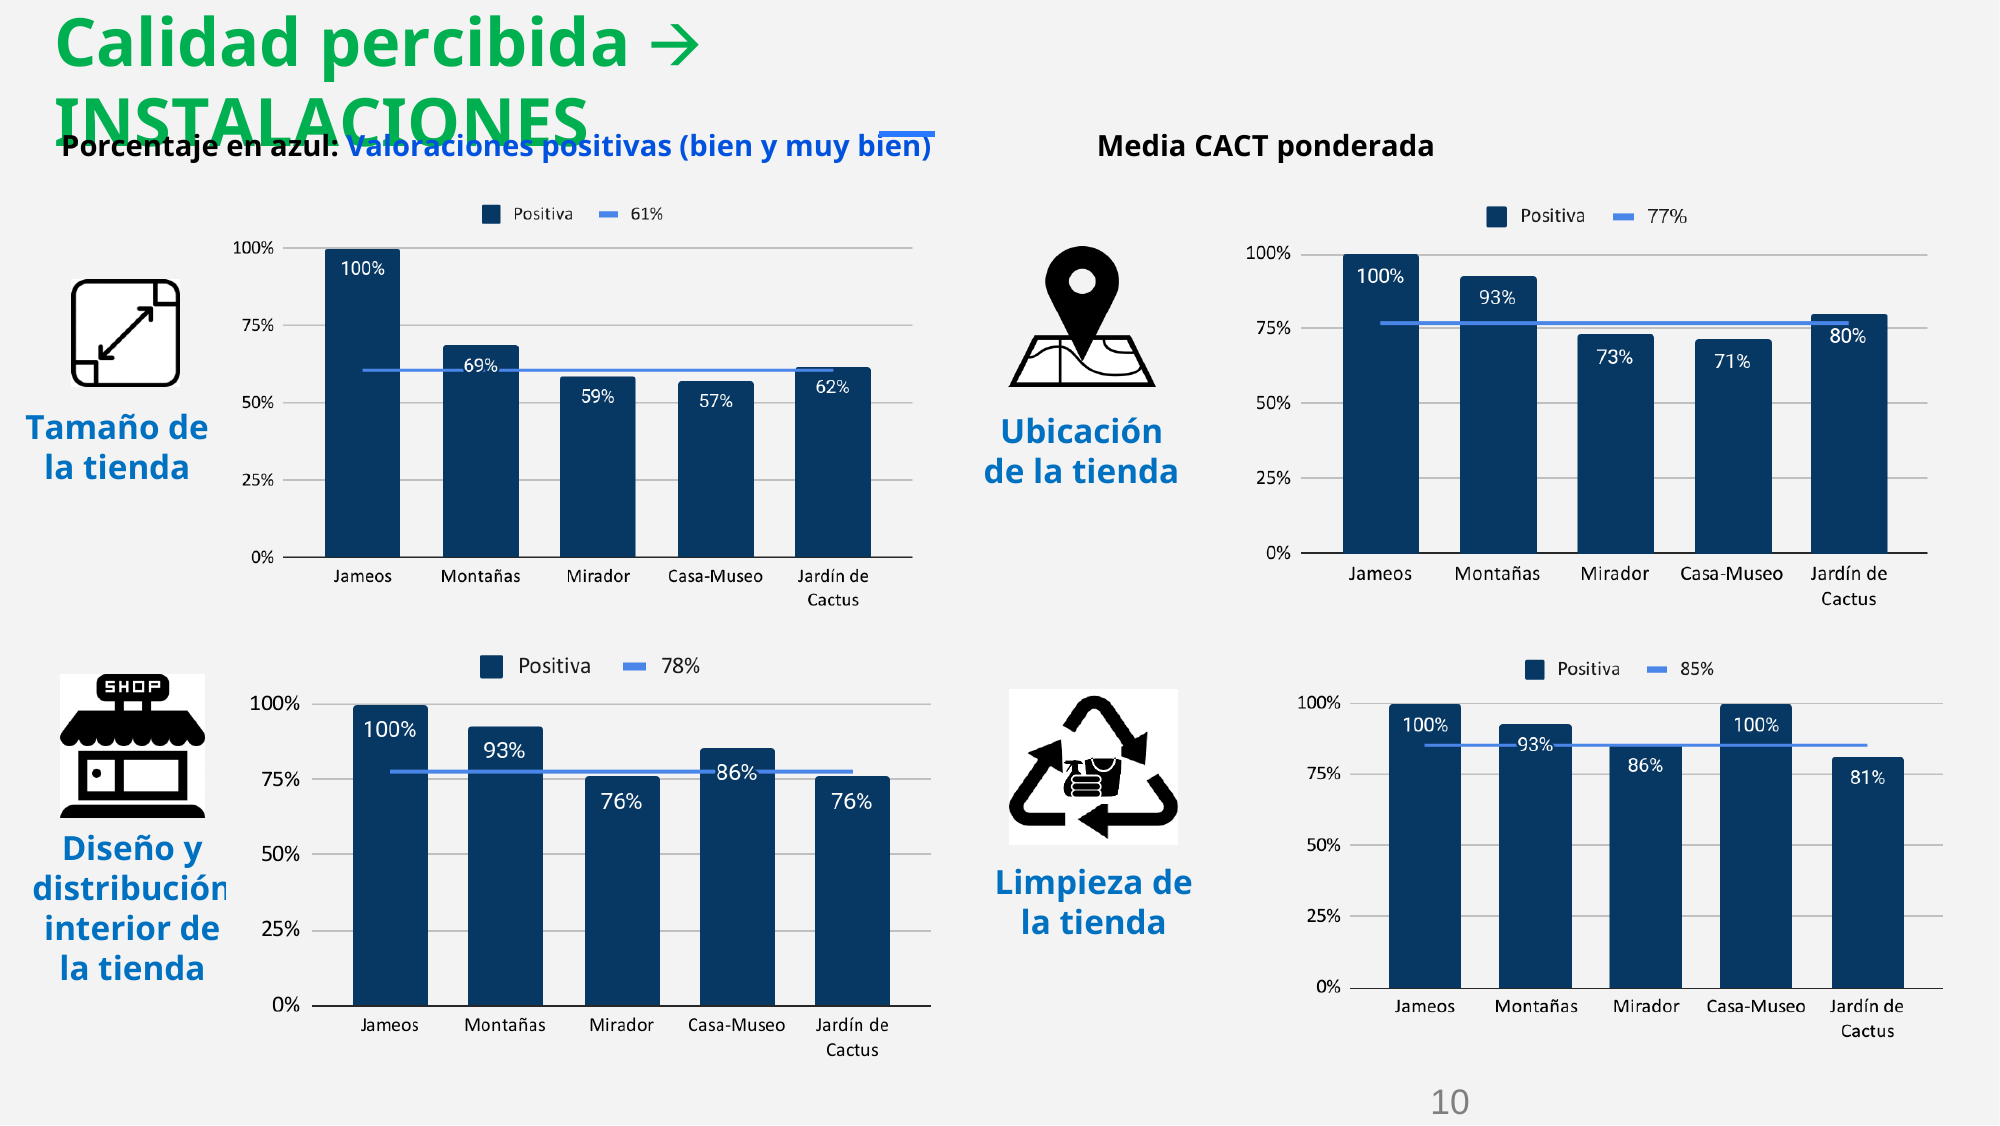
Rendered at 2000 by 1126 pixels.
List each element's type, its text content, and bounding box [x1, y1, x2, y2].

picture [1008, 246, 1156, 387]
text_box Ubicación de la tienda [964, 402, 1199, 495]
text_box Calidad percibida 🡪 INSTALACIONES [54, 0, 1225, 120]
text_box Porcentaje en azul: Valoraciones positivas (bien y muy bien) Media CACT ponderada [16, 127, 1984, 176]
picture [1223, 182, 1950, 632]
picture [71, 279, 180, 387]
text_box Tamaño de la tienda [8, 398, 209, 495]
picture [60, 674, 205, 818]
picture [209, 182, 953, 1083]
picture [1009, 689, 1178, 845]
text_box Diseño y distribución interior de la tienda [15, 819, 226, 997]
text_box Limpieza de la tienda [976, 853, 1211, 950]
text_box <número> [1412, 1069, 1880, 1126]
picture [1275, 638, 1963, 1063]
